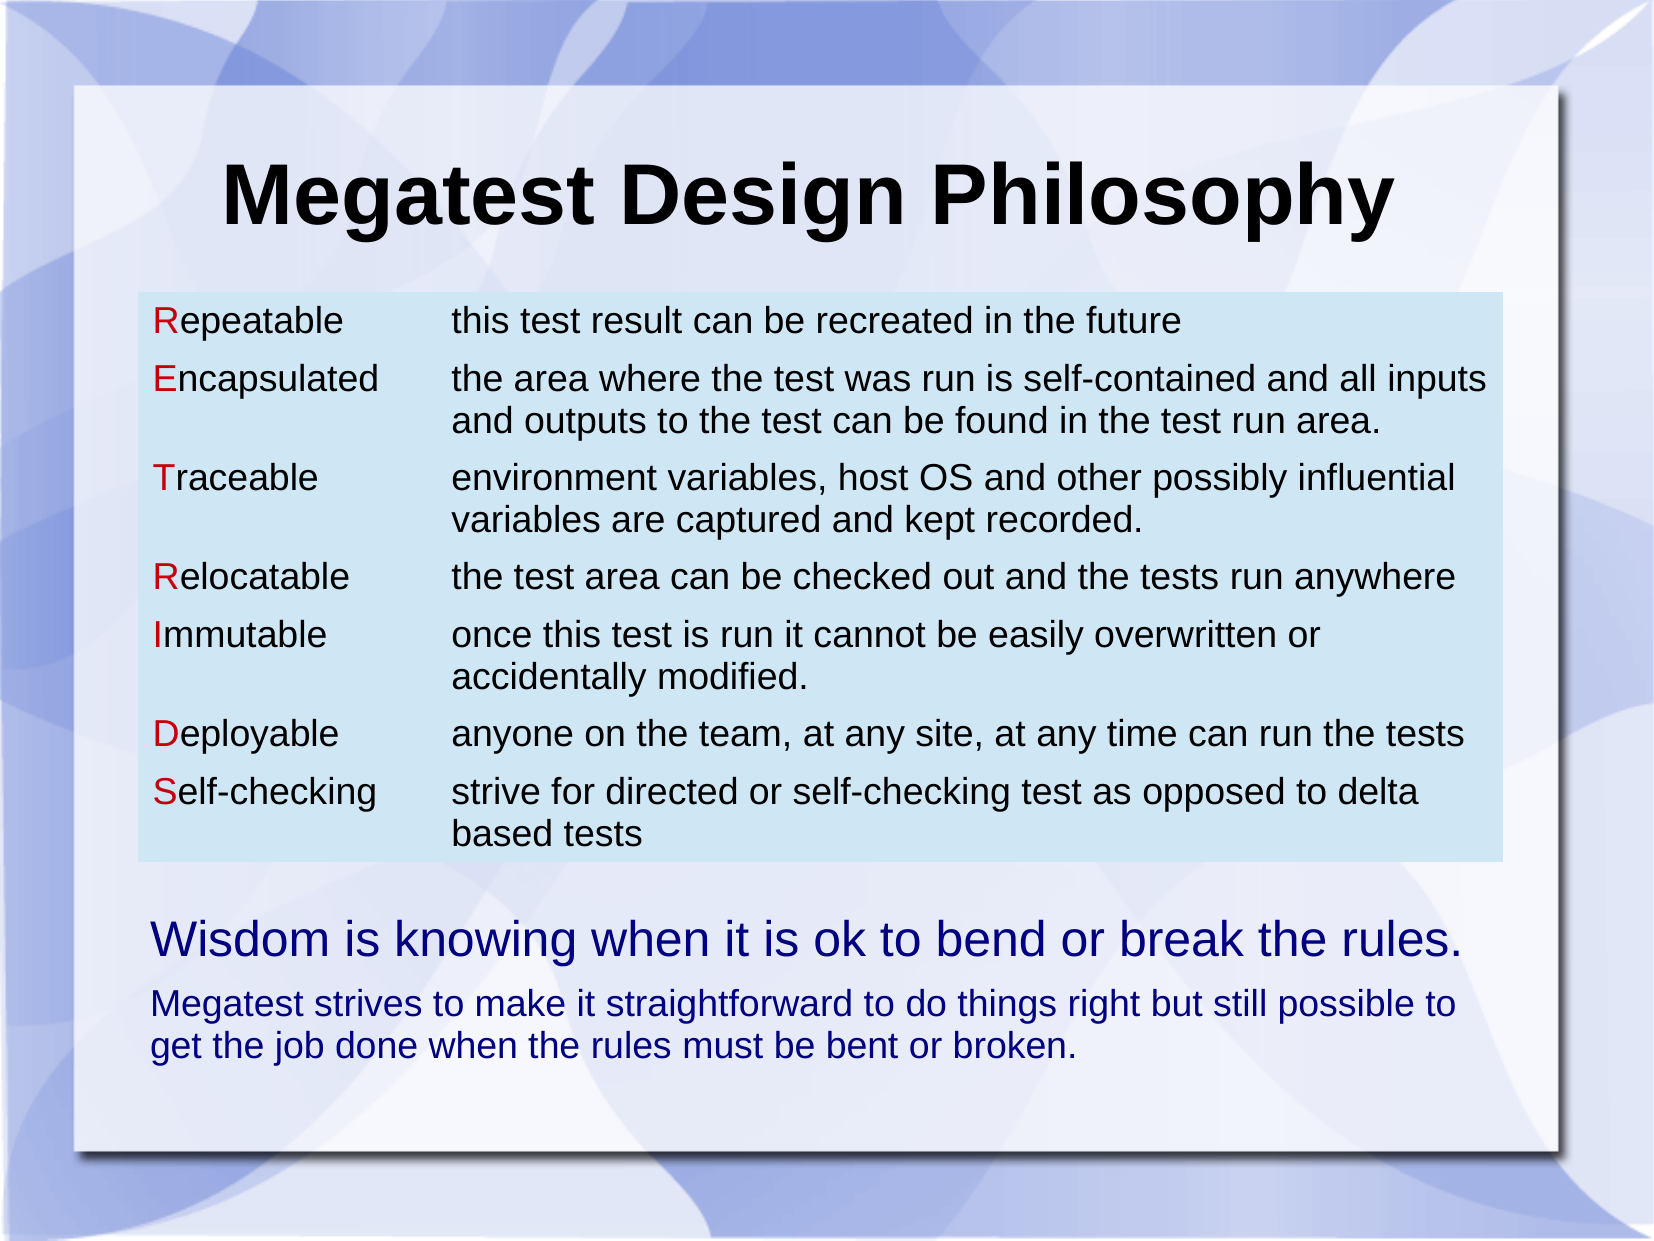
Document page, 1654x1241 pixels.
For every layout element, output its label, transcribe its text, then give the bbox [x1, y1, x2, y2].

table_header this test result can be recreated in the future [437, 292, 1503, 350]
table_header Repeatable [138, 292, 437, 350]
table_cell Traceable [138, 449, 437, 548]
table_cell Self-checking [138, 763, 437, 862]
table_cell Immutable [138, 606, 437, 705]
picture [0, 0, 1654, 1241]
table_cell Relocatable [138, 548, 437, 606]
table_cell Deployable [138, 705, 437, 763]
table_cell environment variables, host OS and other possibly influential variables are captured and kept recorded. [437, 449, 1503, 548]
list Wisdom is knowing when it is ok to bend or break the rules. Megatest strives to make it straightforward to do things right but still possible to get the job done when the rules must be bent or broken. [150, 911, 1509, 1124]
table_cell the area where the test was run is self-contained and all inputs and outputs to the test can be found in the test run area. [437, 350, 1503, 449]
title Megatest Design Philosophy [82, 90, 1536, 298]
table_cell the test area can be checked out and the tests run anywhere [437, 548, 1503, 606]
table_cell strive for directed or self-checking test as opposed to delta based tests [437, 763, 1503, 862]
table_cell once this test is run it cannot be easily overwritten or accidentally modified. [437, 606, 1503, 705]
table_cell anyone on the team, at any site, at any time can run the tests [437, 705, 1503, 763]
table_cell Encapsulated [138, 350, 437, 449]
